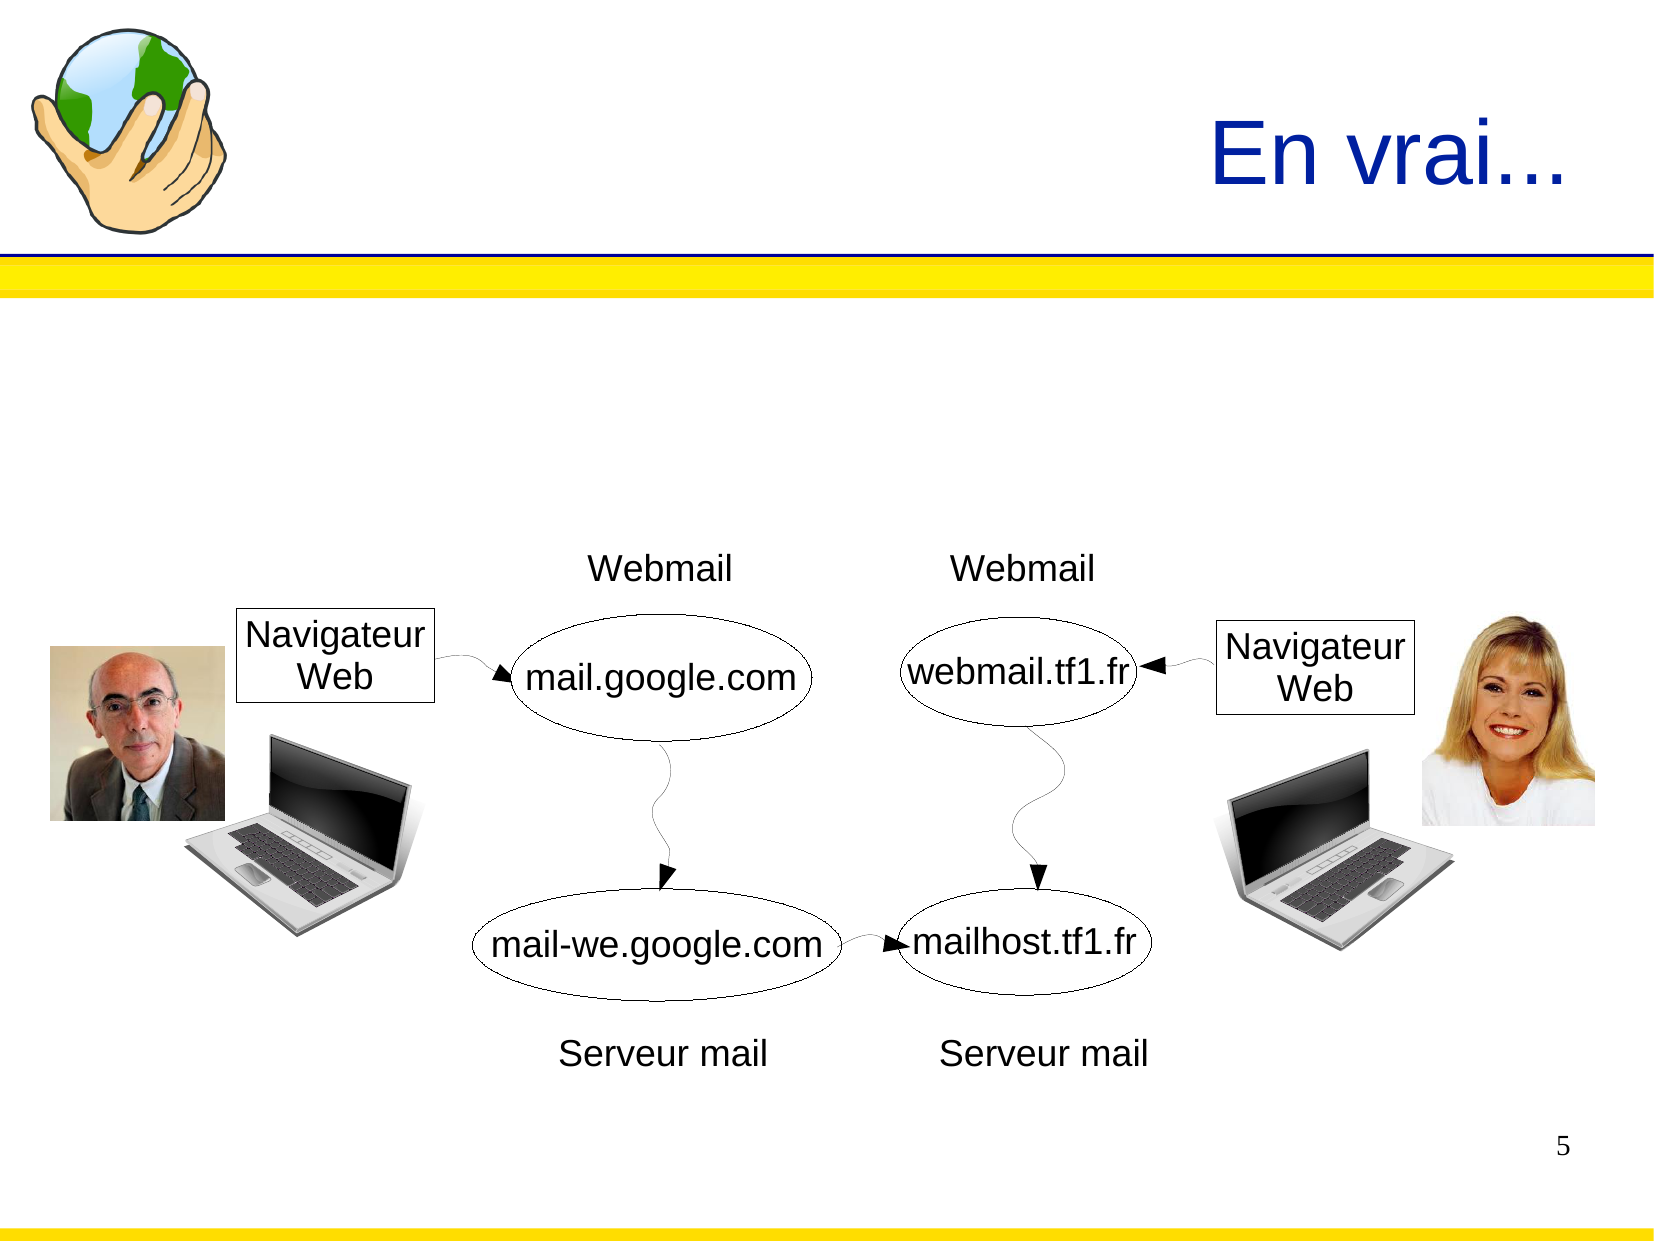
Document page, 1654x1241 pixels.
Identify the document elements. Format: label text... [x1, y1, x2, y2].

text_box Serveur mail [924, 1024, 1164, 1082]
title En vrai... [372, 49, 1571, 257]
text_box Webmail [572, 539, 747, 609]
text_box mailhost.tf1.fr [897, 888, 1152, 996]
text_box Webmail [935, 539, 1110, 609]
picture [50, 646, 432, 942]
text_box mail.google.com [510, 614, 813, 742]
picture [11, 14, 246, 248]
text_box webmail.tf1.fr [900, 617, 1137, 727]
picture [1207, 611, 1595, 957]
text_box mail-we.google.com [472, 888, 842, 1002]
text_box Navigateur Web [236, 608, 435, 703]
text_box Serveur mail [543, 1024, 783, 1082]
text_box Navigateur Web [1216, 620, 1415, 715]
